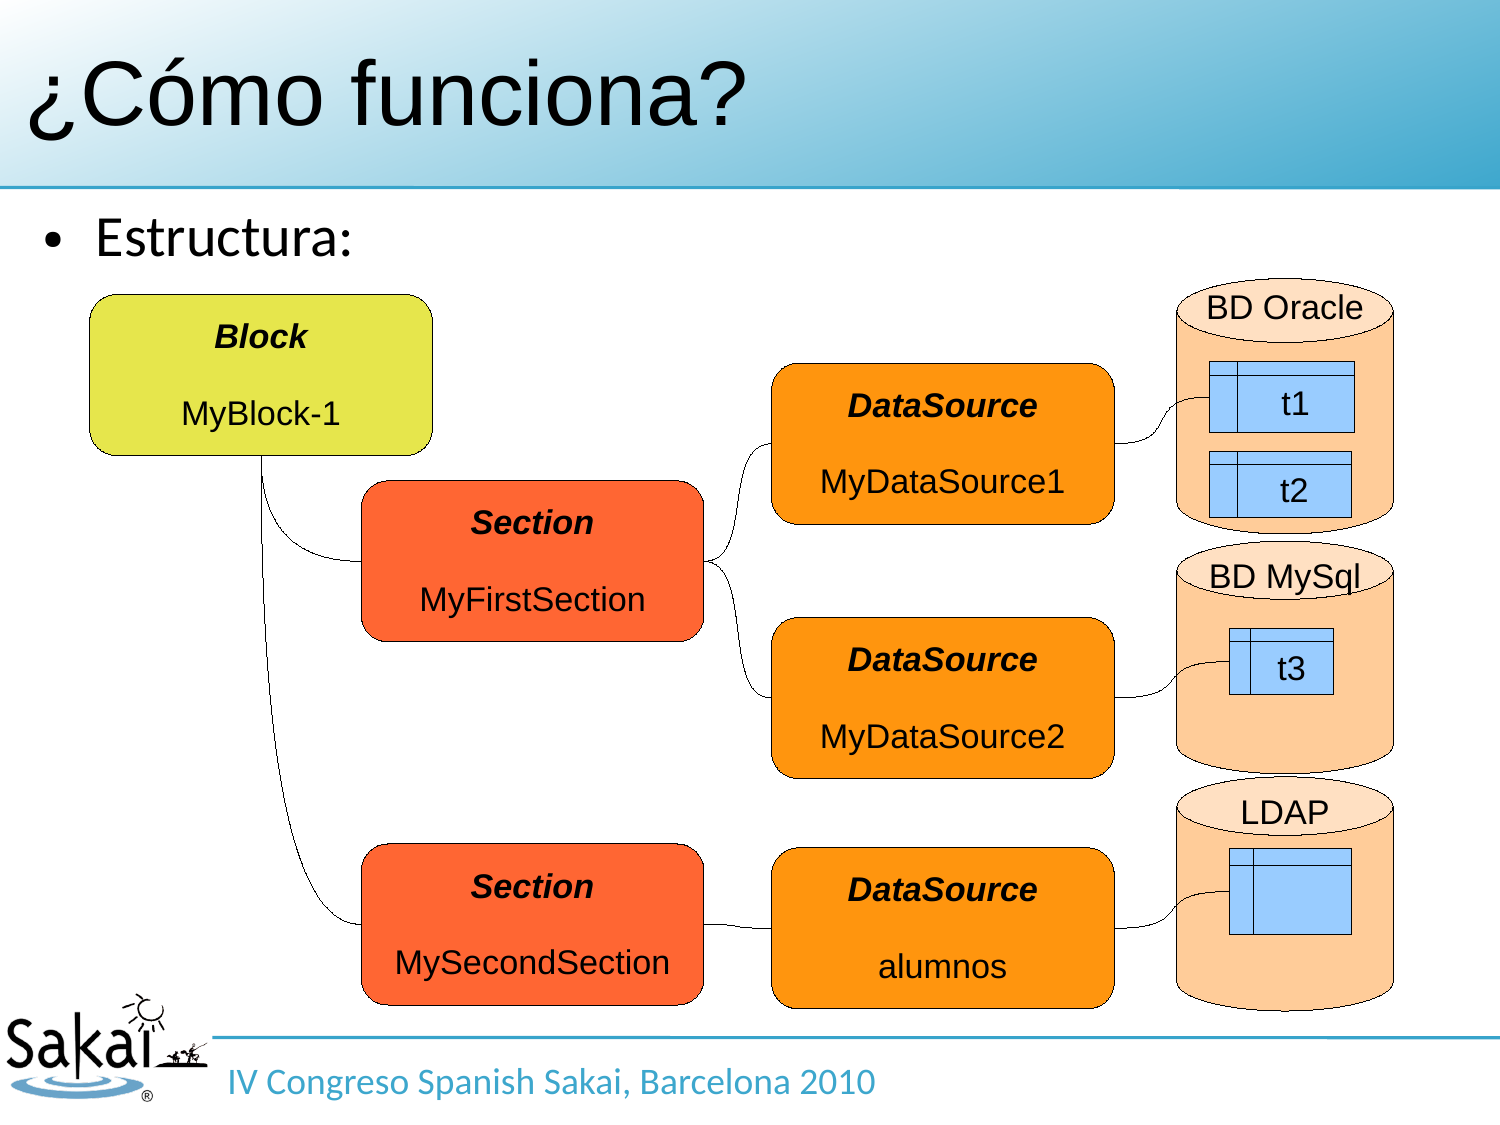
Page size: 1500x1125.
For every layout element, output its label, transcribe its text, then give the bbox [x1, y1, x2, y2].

list Estructura: [24, 212, 1475, 1011]
title ¿Cómo funciona? [24, 24, 1475, 163]
picture [0, 955, 213, 1125]
